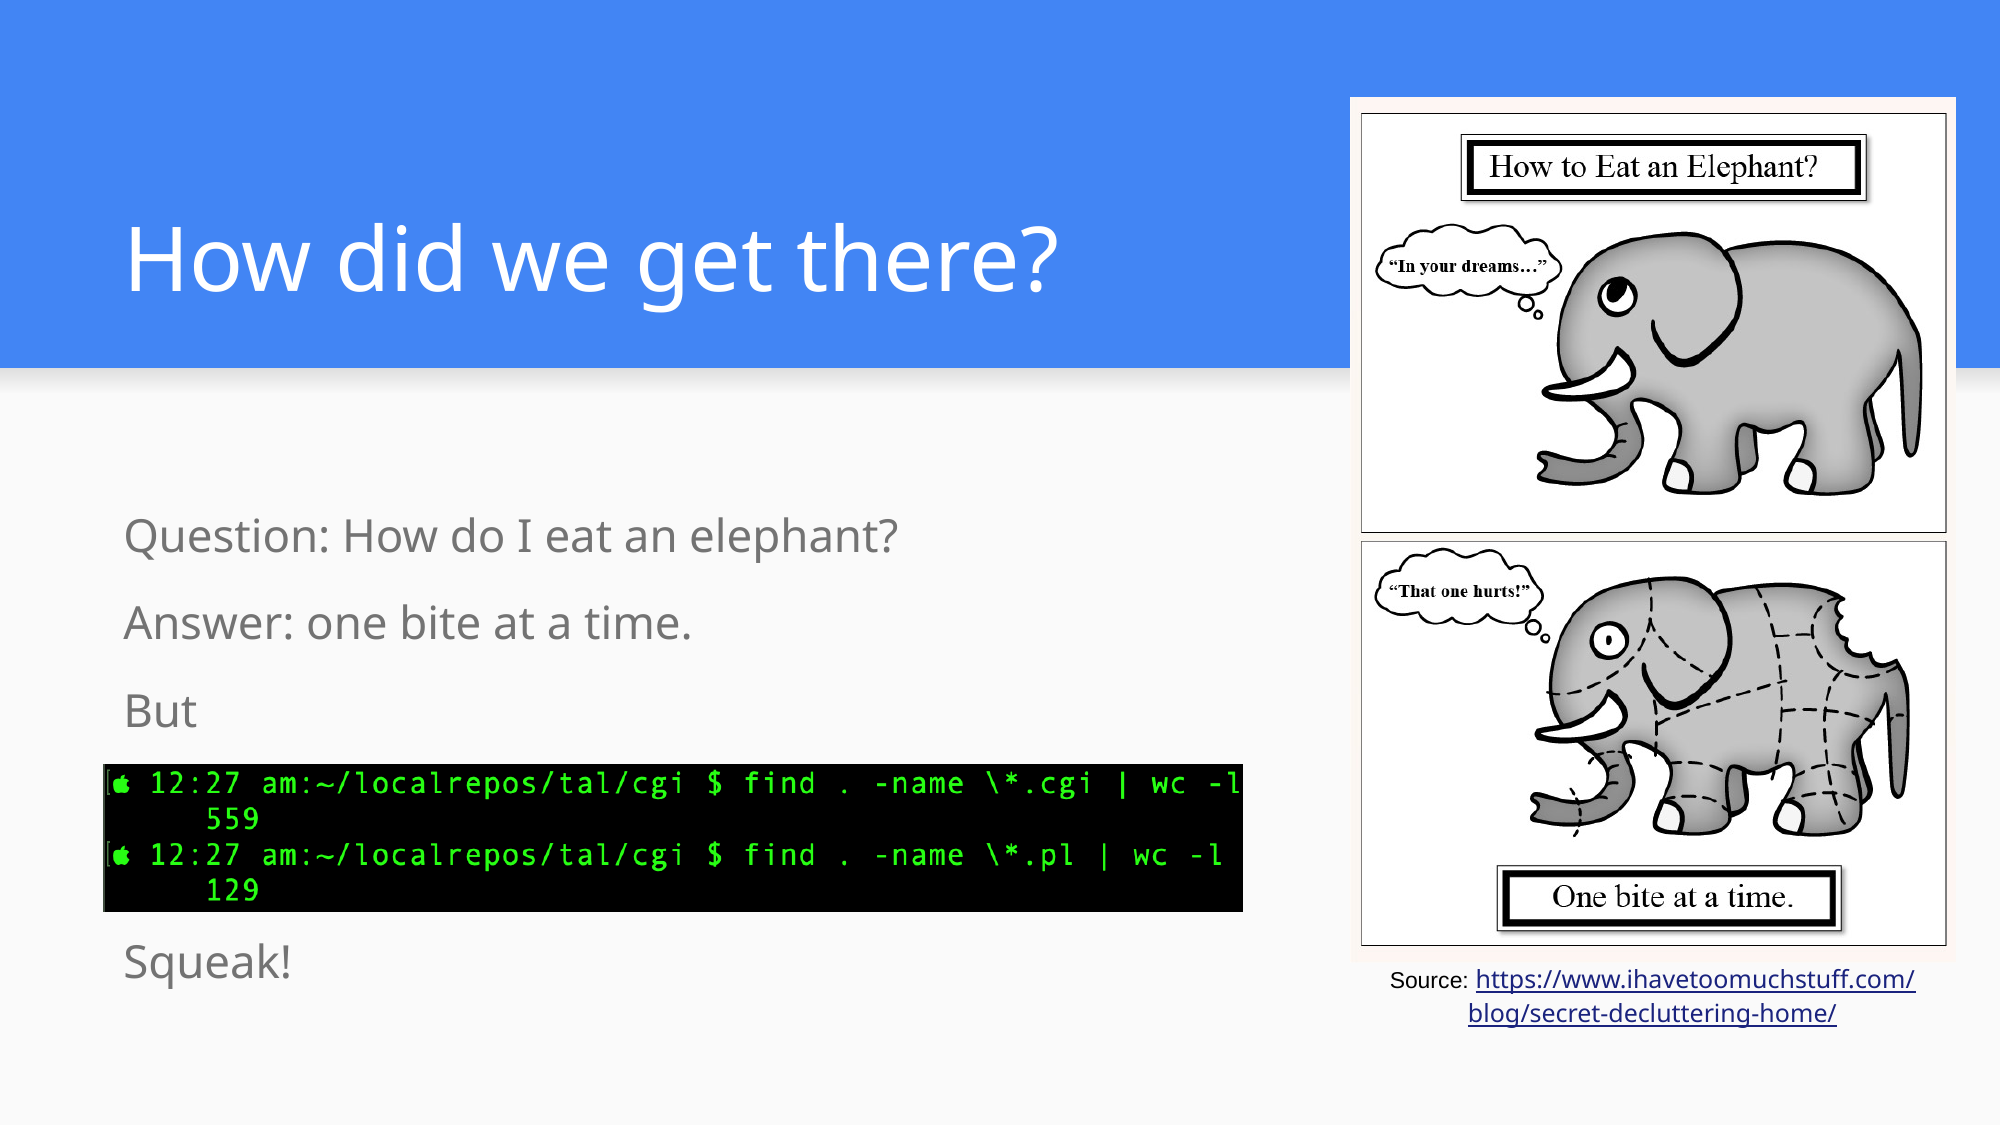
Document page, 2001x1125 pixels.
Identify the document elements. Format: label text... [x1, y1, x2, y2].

picture [103, 764, 1243, 912]
text_box Source: https://www.ihavetoomuchstuff.com/blog/secret-decluttering-home/ [1361, 949, 1945, 997]
list Question: How do I eat an elephant? Answer: one bite at a time. But Squeak! [103, 479, 1433, 1013]
picture [1350, 97, 1956, 963]
title How did we get there? [103, 161, 1350, 330]
